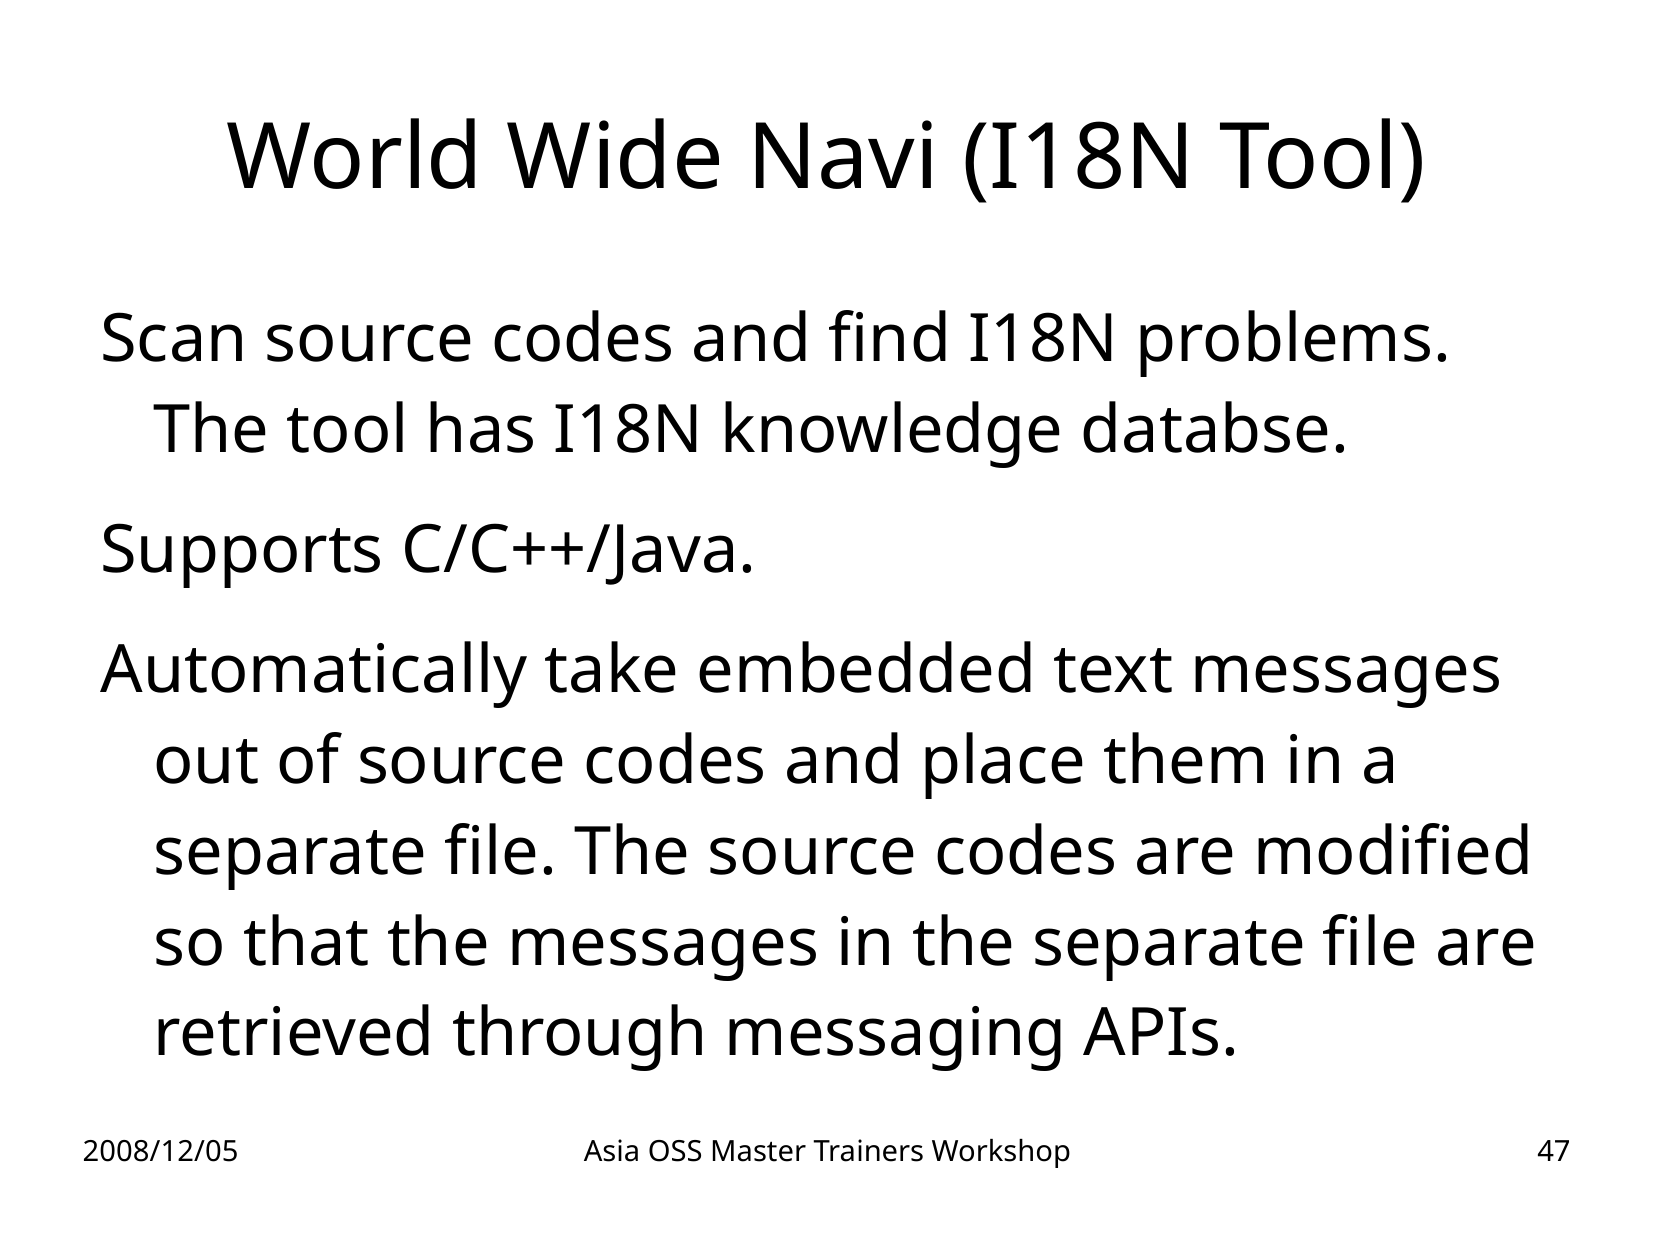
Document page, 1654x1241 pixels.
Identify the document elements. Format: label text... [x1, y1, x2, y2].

list Scan source codes and find I18N problems. The tool has I18N knowledge databse. Supports C/C++/Java. Automatically take embedded text messages out of source codes and place them in a separate file. The source codes are modified so that the messages in the separate file are retrieved through messaging APIs. [82, 290, 1571, 1094]
title World Wide Navi (I18N Tool) [82, 49, 1571, 257]
